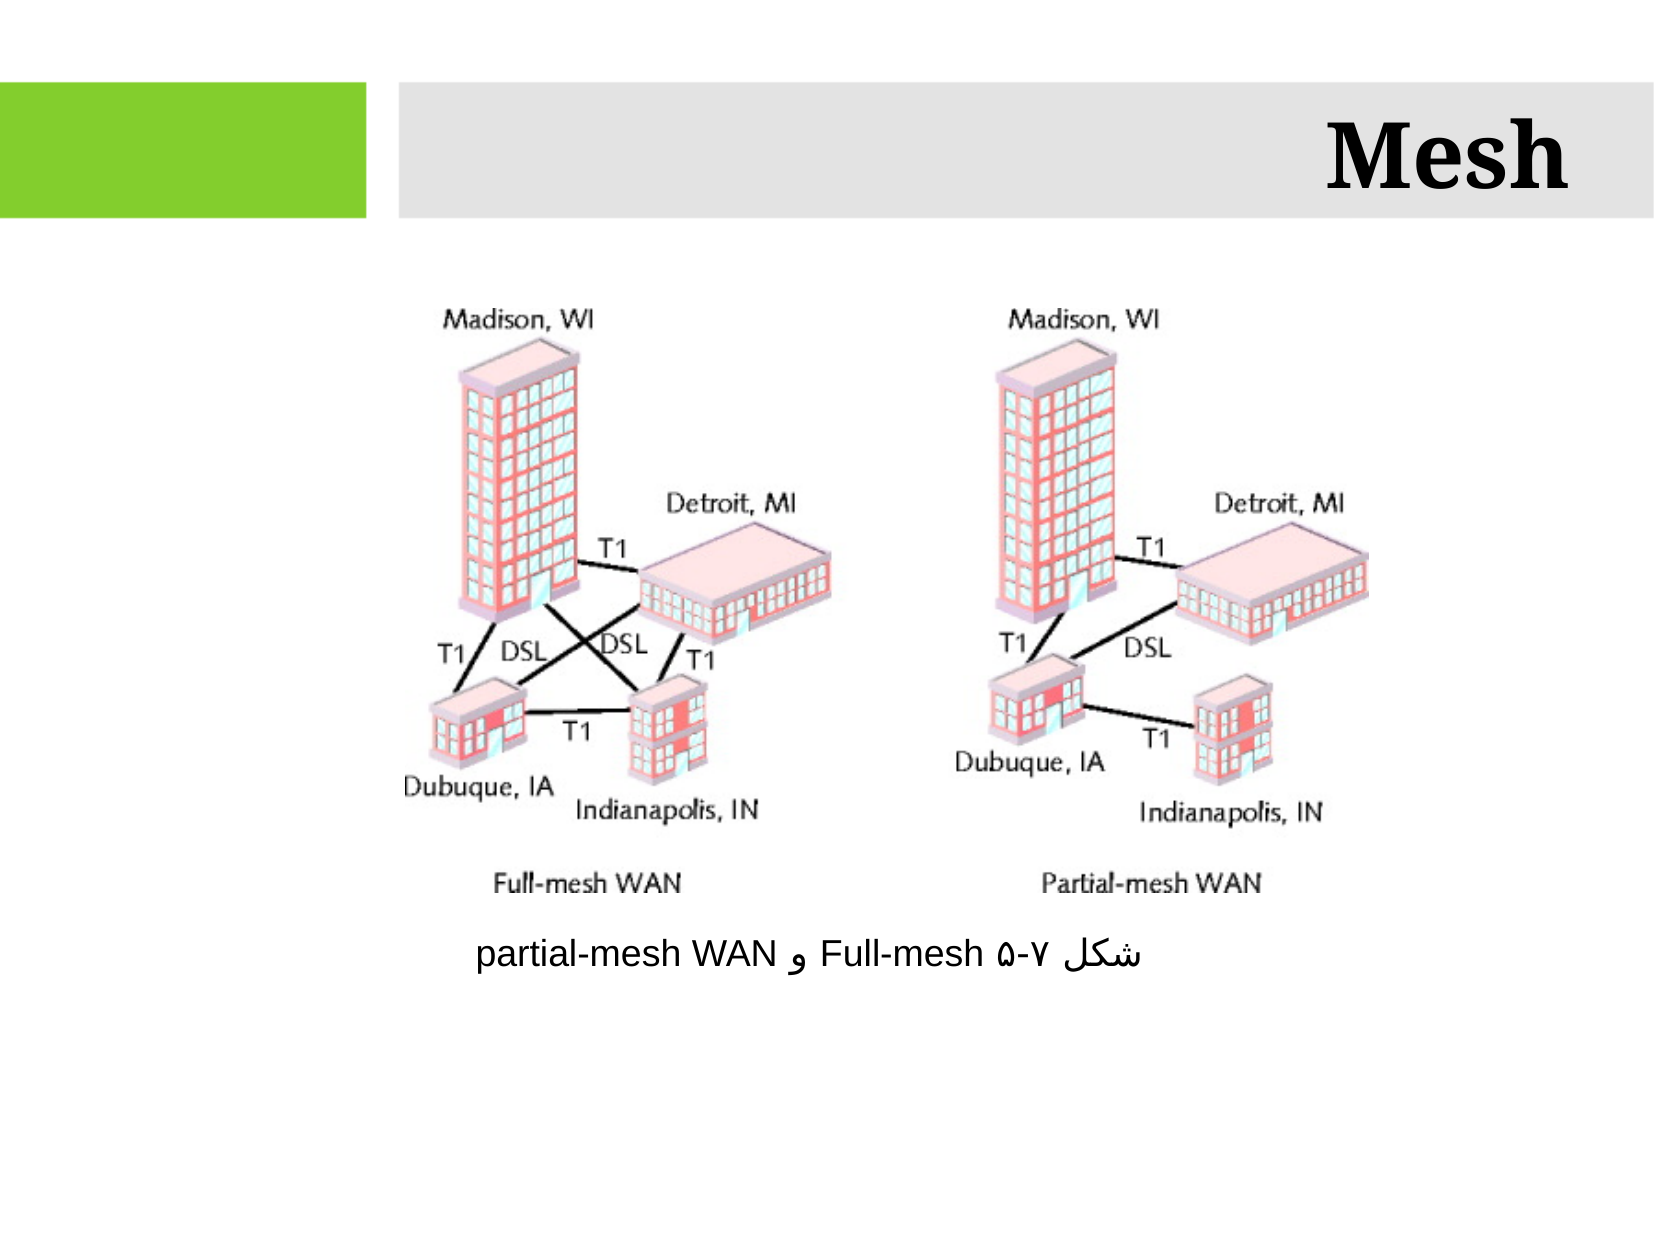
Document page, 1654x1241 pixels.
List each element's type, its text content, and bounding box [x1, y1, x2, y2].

picture [0, 0, 1654, 1241]
title Mesh [82, 49, 1571, 257]
text_box شکل ۷-۵ Full-mesh و partial-mesh WAN [380, 920, 1194, 982]
